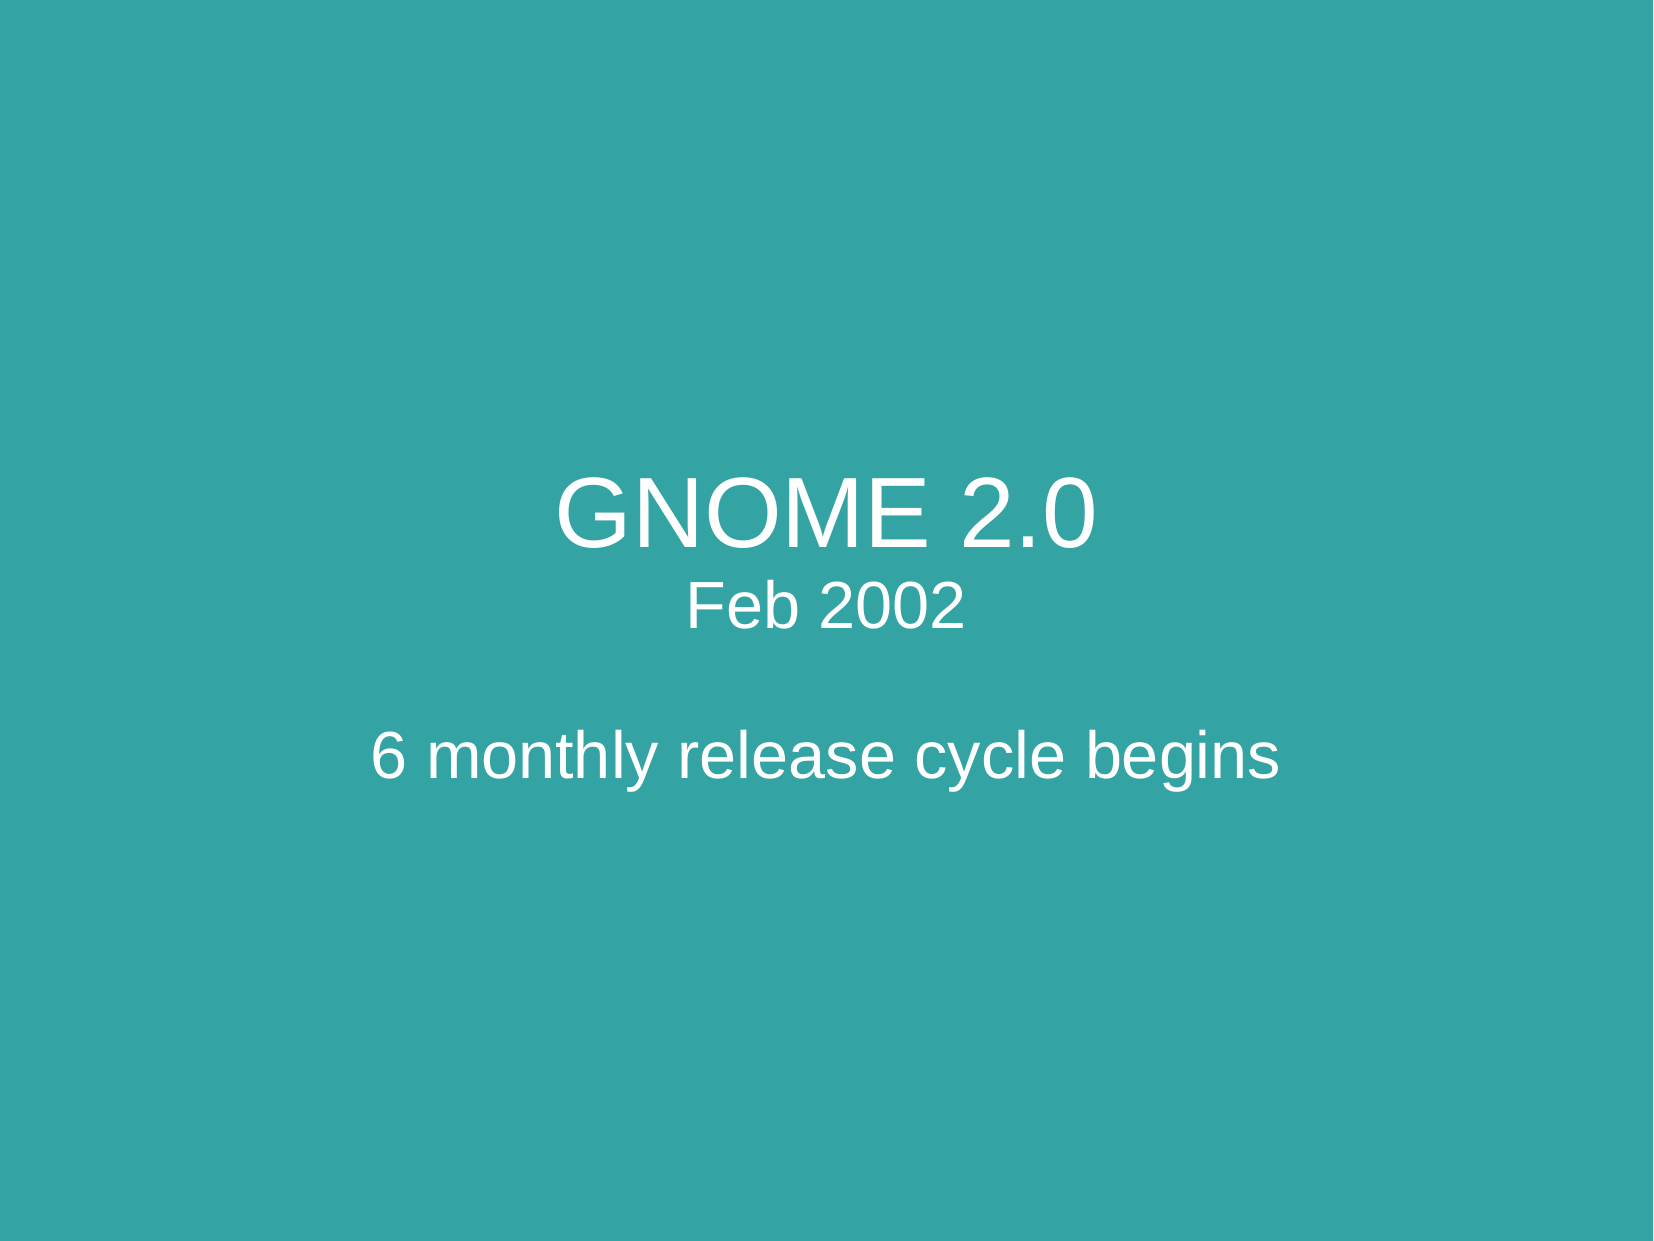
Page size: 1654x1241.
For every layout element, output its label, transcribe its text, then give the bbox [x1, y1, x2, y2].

subtitle GNOME 2.0 Feb 2002 6 monthly release cycle begins [82, 290, 1571, 1109]
